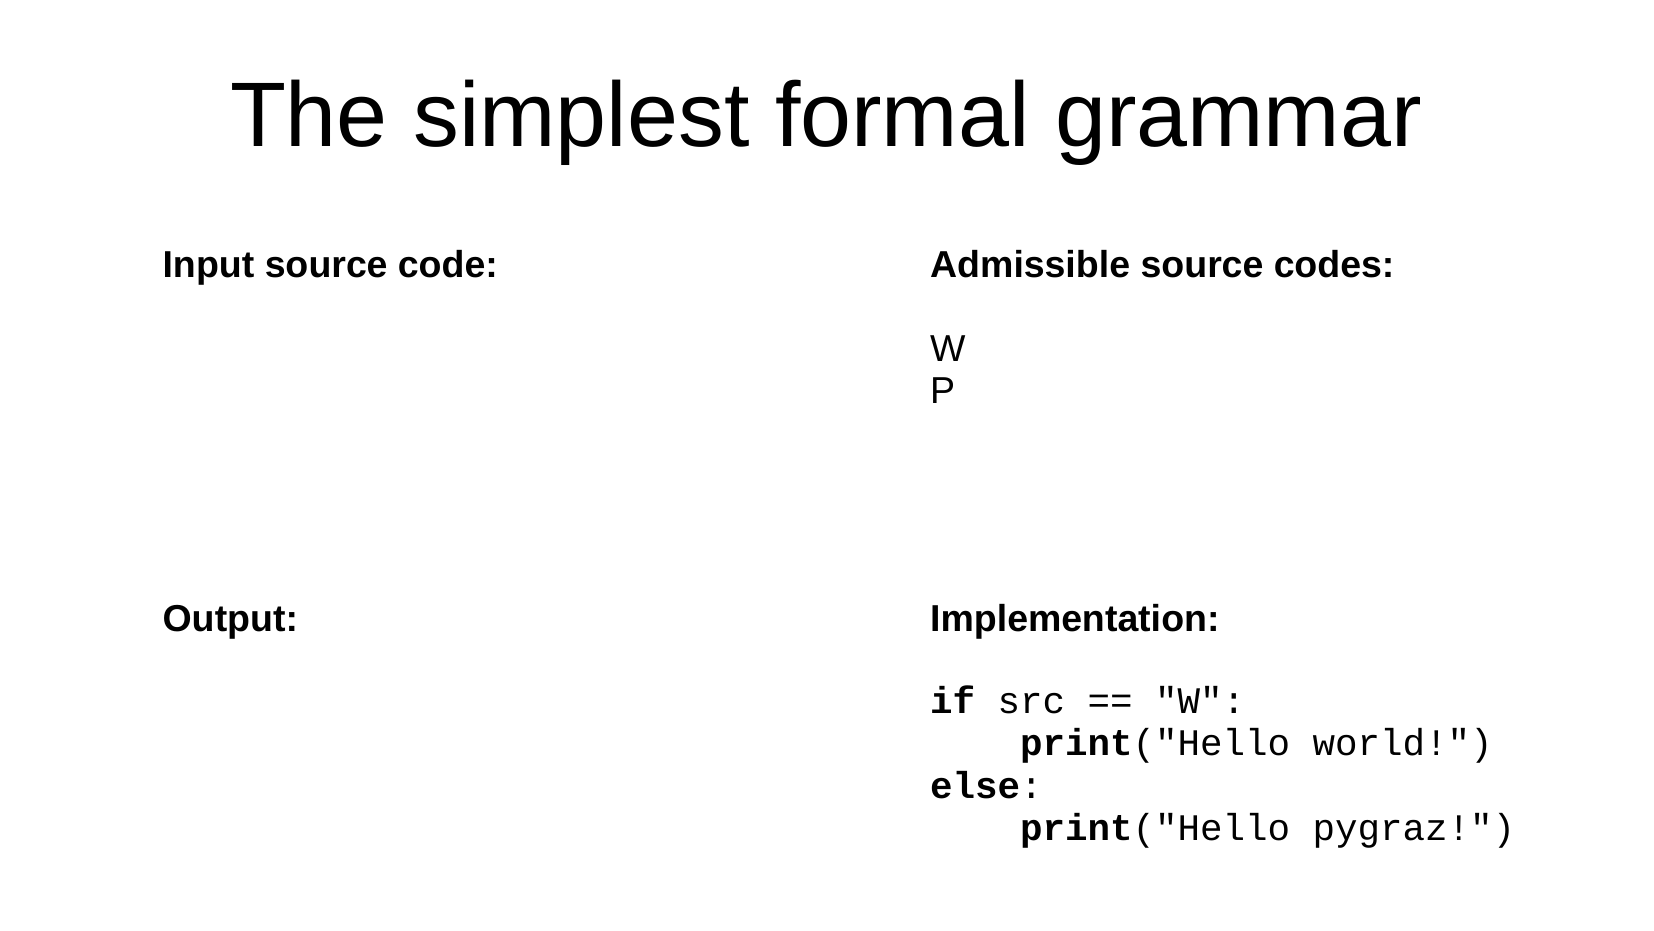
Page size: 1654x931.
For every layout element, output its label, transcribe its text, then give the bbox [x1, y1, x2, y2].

text_box Input source code: [147, 236, 680, 378]
title The simplest formal grammar [82, 37, 1571, 193]
text_box Output: [147, 590, 680, 732]
text_box Admissible source codes: W P [915, 236, 1447, 419]
text_box Implementation: if src == "W": print("Hello world!") else: print("Hello pygraz!") [915, 590, 1654, 931]
